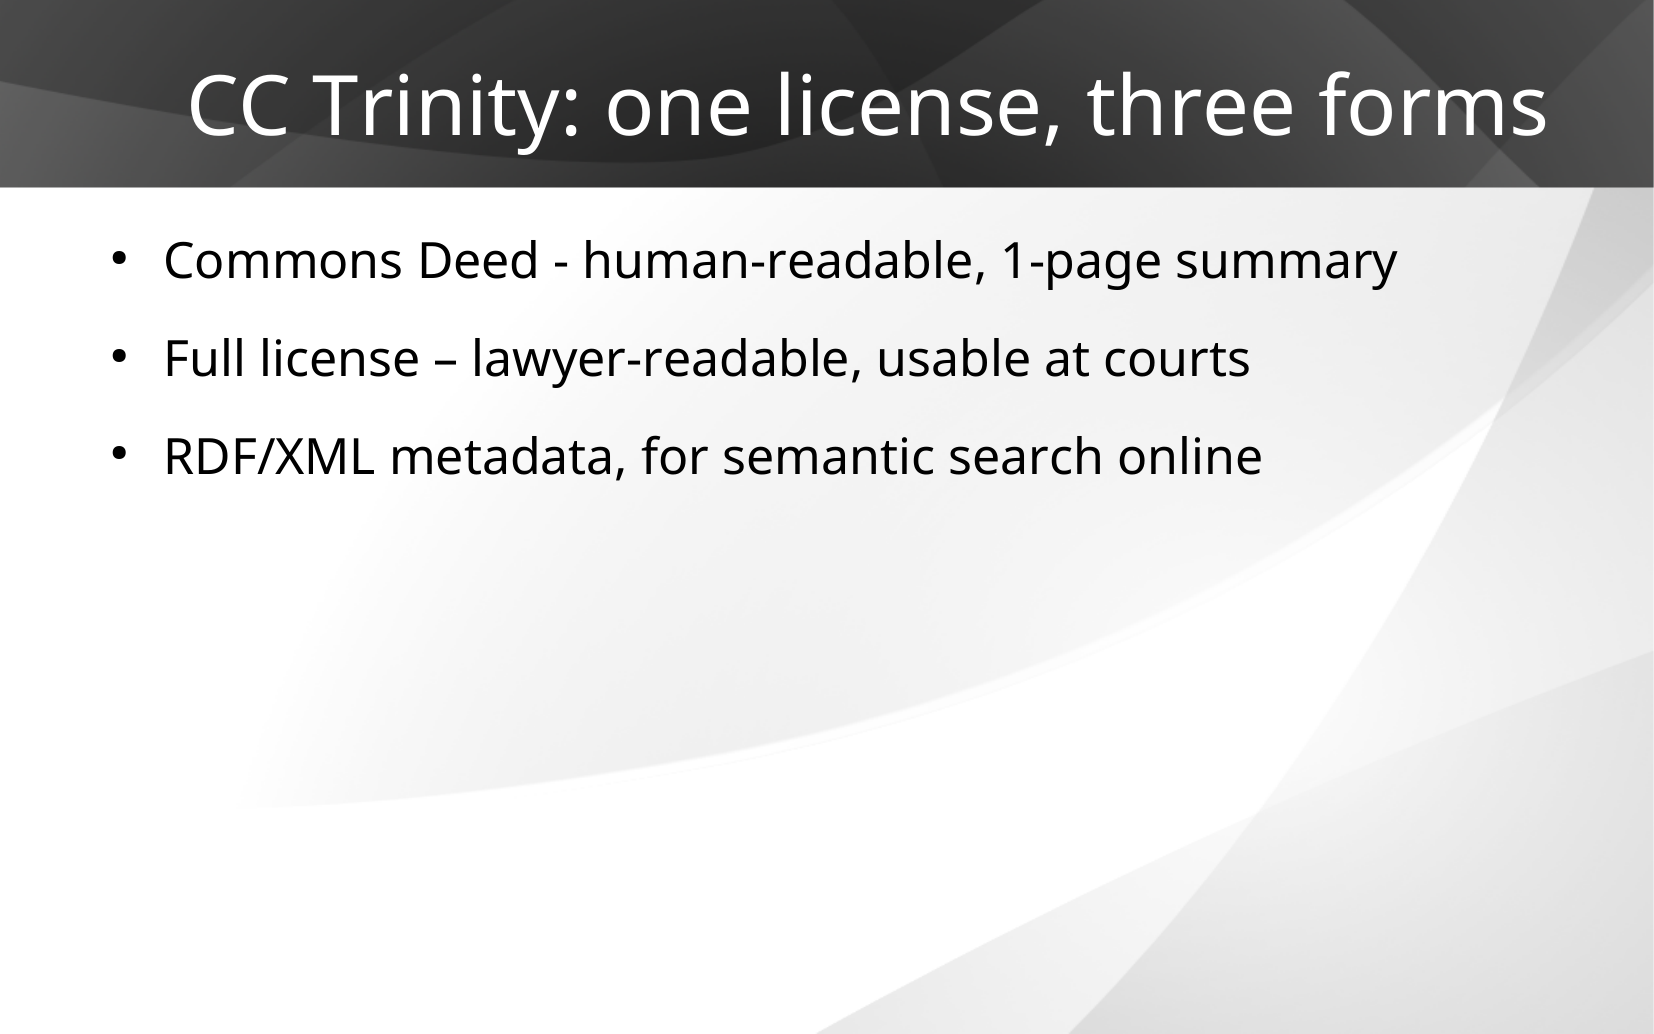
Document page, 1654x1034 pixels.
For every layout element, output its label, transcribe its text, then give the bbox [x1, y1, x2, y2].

picture [0, 0, 1654, 1034]
list Commons Deed - human-readable, 1-page summary Full license – lawyer-readable, usable at courts RDF/XML metadata, for semantic search online [75, 225, 1613, 1013]
title CC Trinity: one license, three forms [124, 0, 1613, 208]
